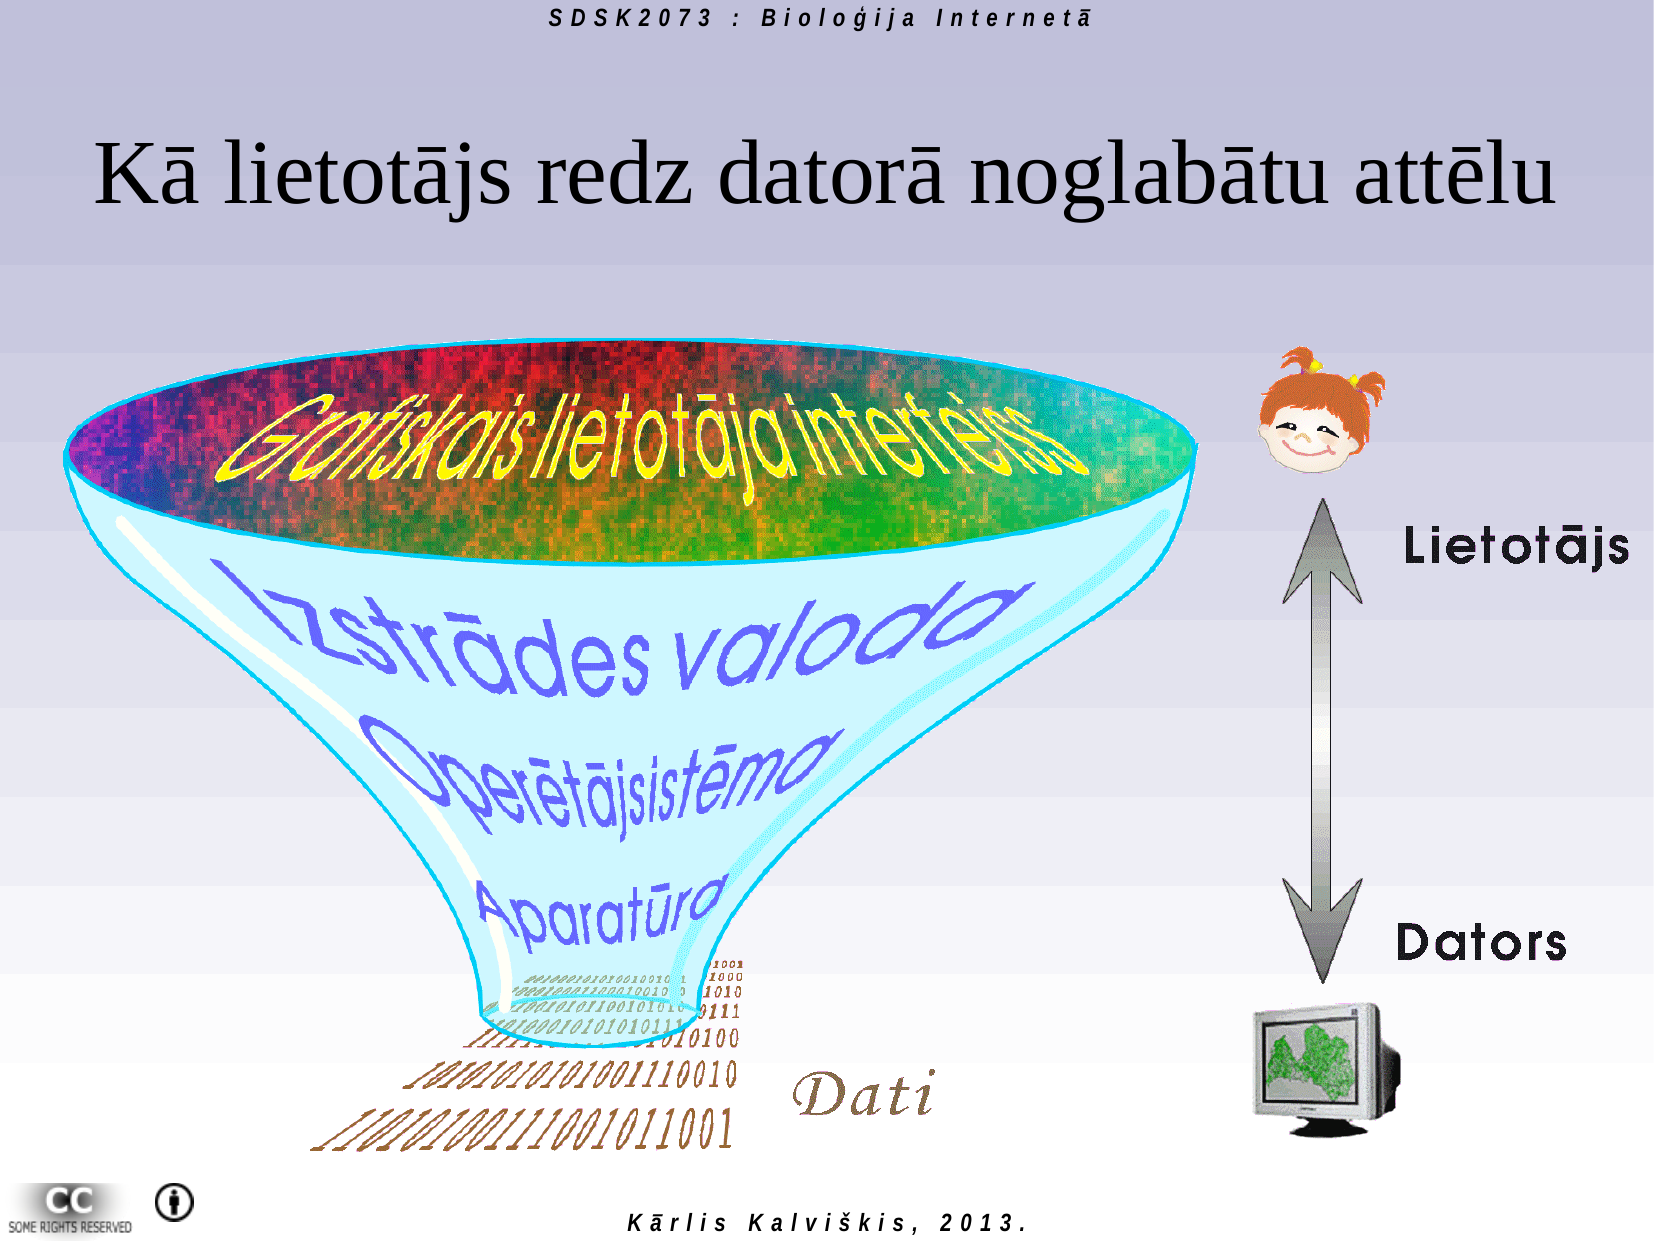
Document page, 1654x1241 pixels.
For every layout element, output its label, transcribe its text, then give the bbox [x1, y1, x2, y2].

title Kā lietotājs redz datorā noglabātu attēlu [29, 49, 1625, 296]
picture [0, 0, 1654, 1241]
